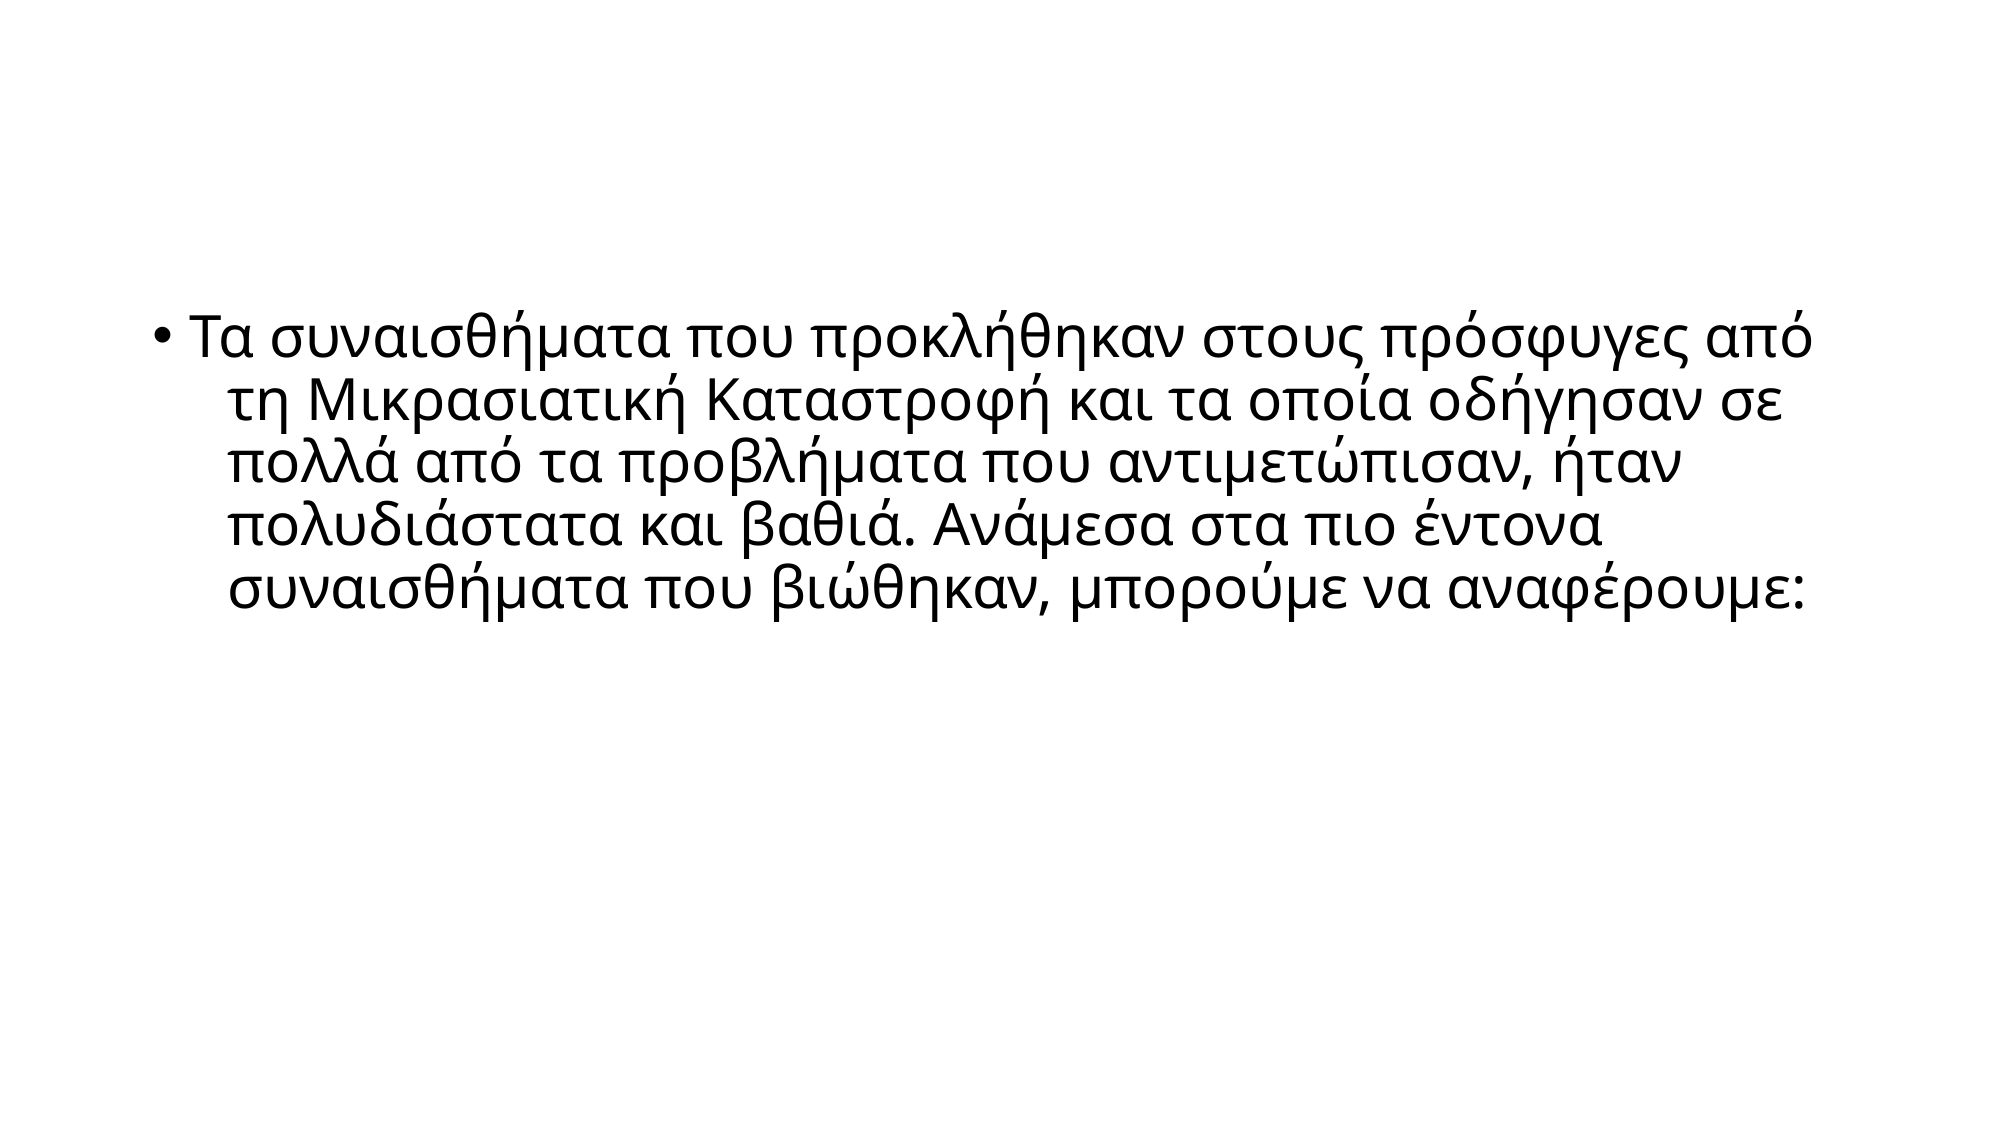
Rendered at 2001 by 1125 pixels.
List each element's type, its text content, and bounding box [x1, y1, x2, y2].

list Τα συναισθήματα που προκλήθηκαν στους πρόσφυγες από τη Μικρασιατική Καταστροφή και τα οποία οδήγησαν σε πολλά από τα προβλήματα που αντιμετώπισαν, ήταν πολυδιάστατα και βαθιά. Ανάμεσα στα πιο έντονα συναισθήματα που βιώθηκαν, μπορούμε να αναφέρουμε: [137, 299, 1863, 1014]
